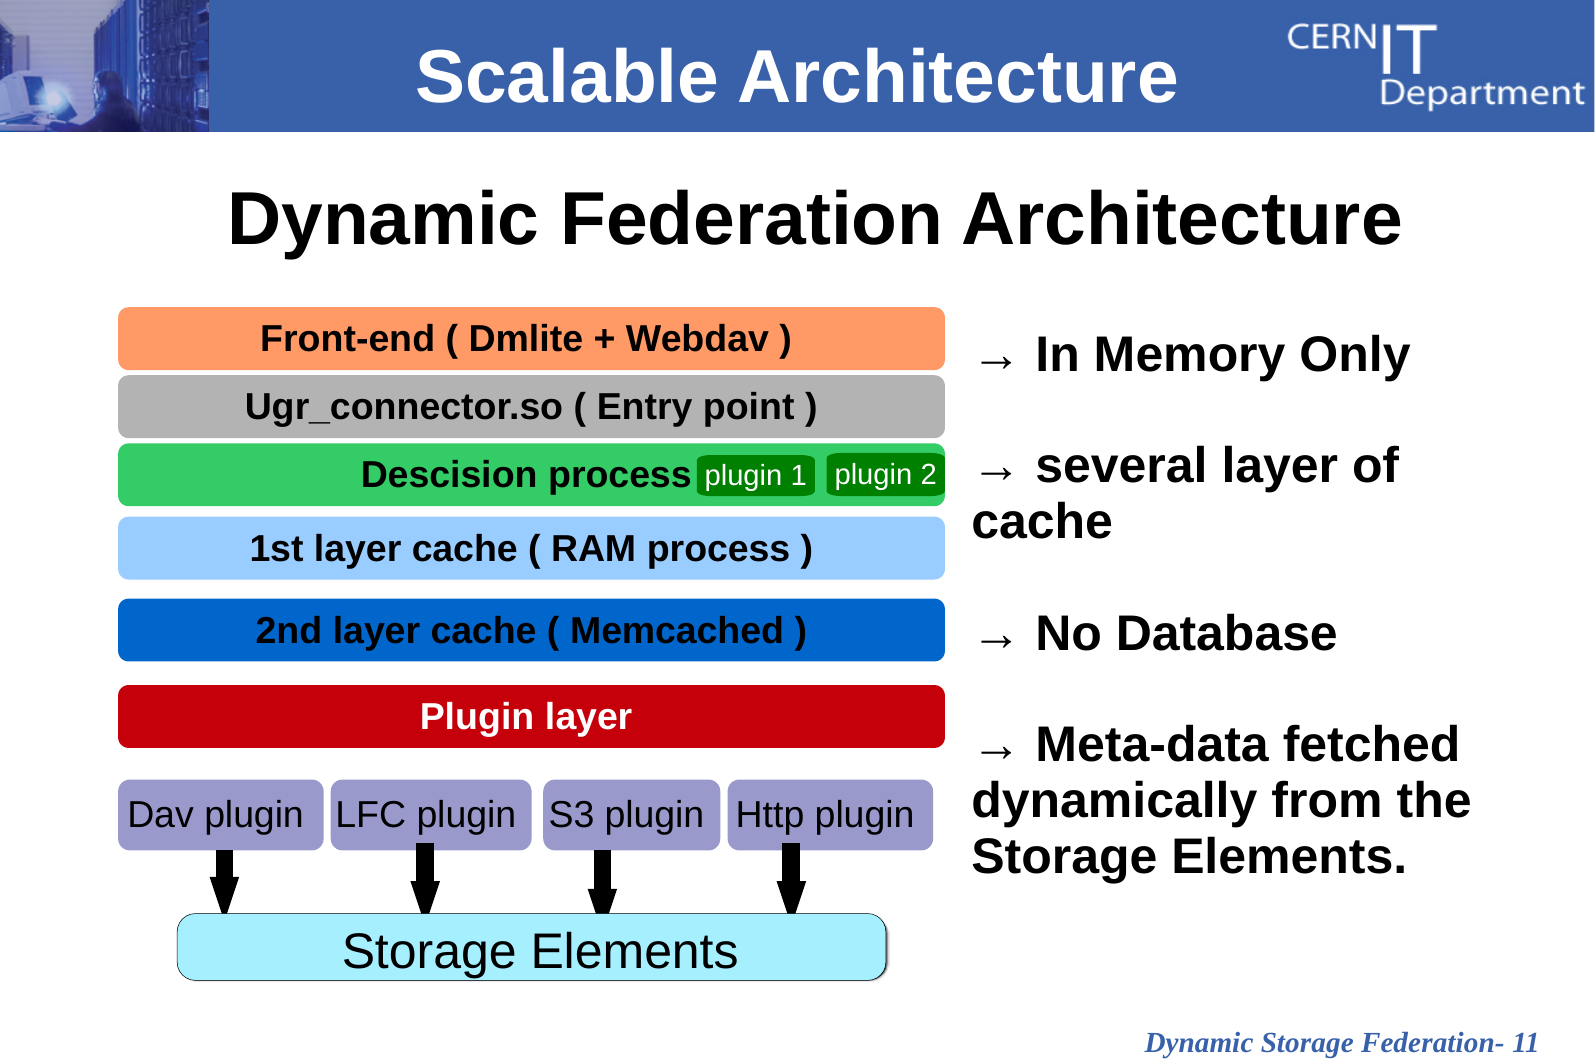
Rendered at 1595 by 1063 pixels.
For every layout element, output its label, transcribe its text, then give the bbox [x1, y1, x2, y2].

text_box plugin 2 [826, 452, 945, 497]
text_box Plugin layer [118, 685, 945, 748]
text_box LFC plugin [330, 779, 532, 851]
text_box plugin 1 [696, 455, 815, 497]
title Scalable Architecture [0, 0, 1595, 170]
text_box Dav plugin [118, 779, 324, 851]
text_box Http plugin [727, 779, 934, 851]
text_box Storage Elements [177, 913, 886, 981]
text_box Front-end ( Dmlite + Webdav ) [118, 307, 945, 371]
text_box Dynamic Federation Architecture [212, 169, 1548, 269]
text_box 1st layer cache ( RAM process ) [118, 516, 945, 580]
text_box S3 plugin [543, 779, 721, 851]
text_box → In Memory Only → several layer of cache → No Database → Meta-data fetched dynamically from the Storage Elements. [956, 318, 1536, 934]
text_box Ugr_connector.so ( Entry point ) [118, 375, 945, 439]
text_box Descision process [118, 443, 945, 507]
text_box 2nd layer cache ( Memcached ) [118, 598, 945, 662]
